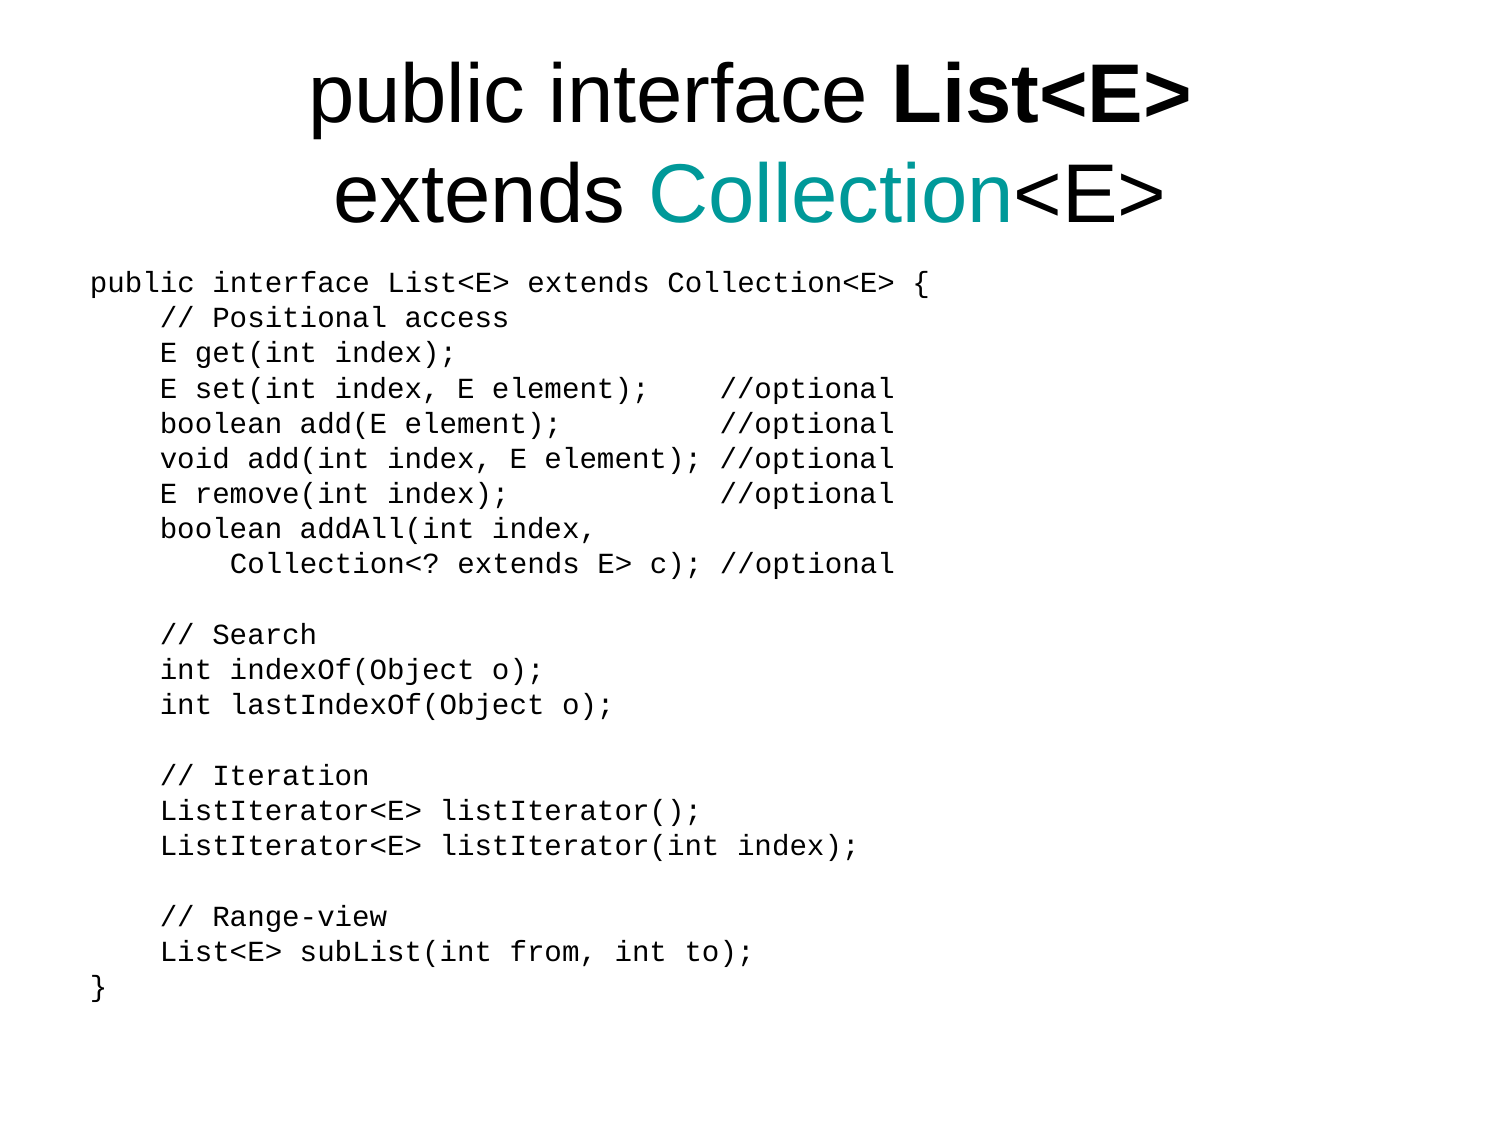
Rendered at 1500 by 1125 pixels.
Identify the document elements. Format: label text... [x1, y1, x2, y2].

title public interface List<E> extends Collection<E> [75, 31, 1426, 247]
list public interface List<E> extends Collection<E> { // Positional access E get(int index); E set(int index, E element); //optional boolean add(E element); //optional void add(int index, E element); //optional E remove(int index); //optional boolean addAll(int index, Collection<? extends E> c); //optional // Search int indexOf(Object o); int lastIndexOf(Object o); // Iteration ListIterator<E> listIterator(); ListIterator<E> listIterator(int index); // Range-view List<E> subList(int from, int to); } [75, 262, 1426, 1051]
